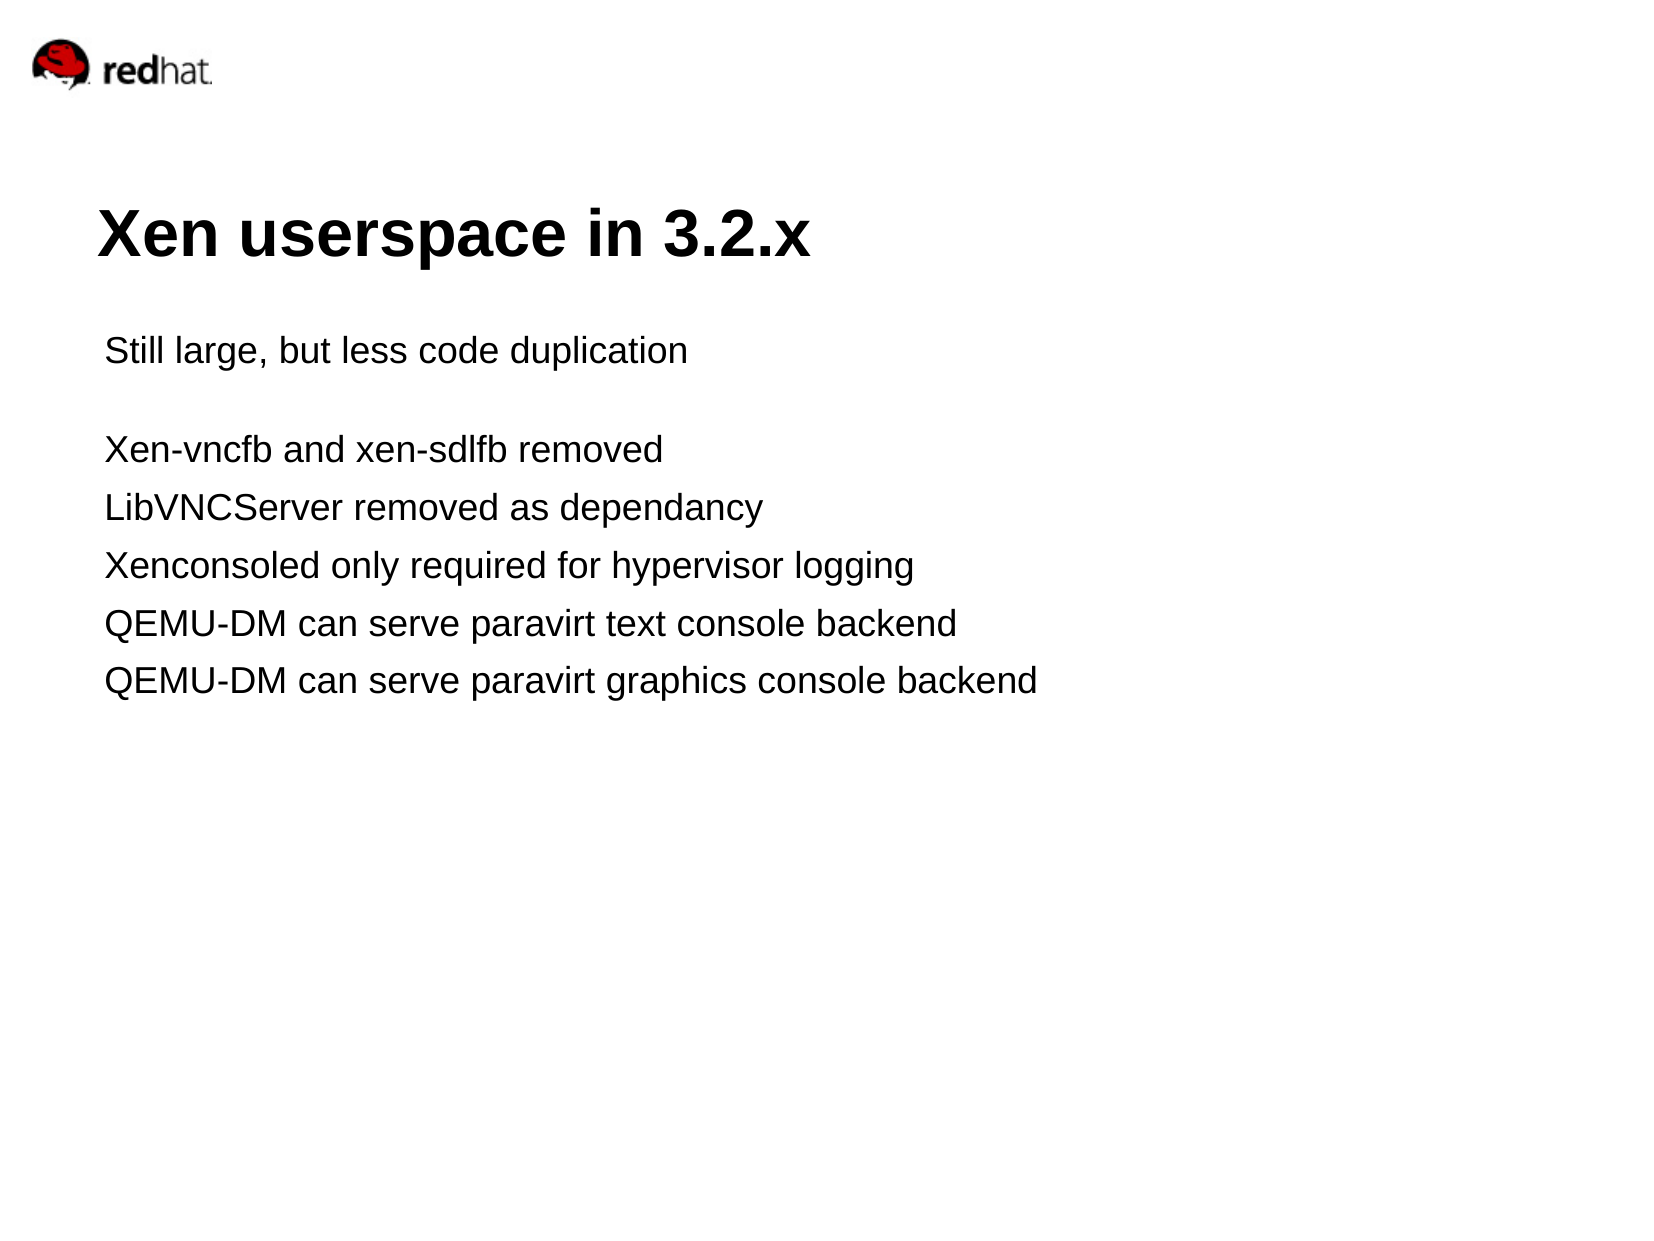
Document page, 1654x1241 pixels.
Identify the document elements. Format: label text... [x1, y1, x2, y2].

list Still large, but less code duplication Xen-vncfb and xen-sdlfb removed LibVNCServer removed as dependancy Xenconsoled only required for hypervisor logging QEMU-DM can serve paravirt text console backend QEMU-DM can serve paravirt graphics console backend [104, 329, 1510, 1062]
picture [31, 37, 212, 98]
title Xen userspace in 3.2.x [79, 159, 1485, 308]
